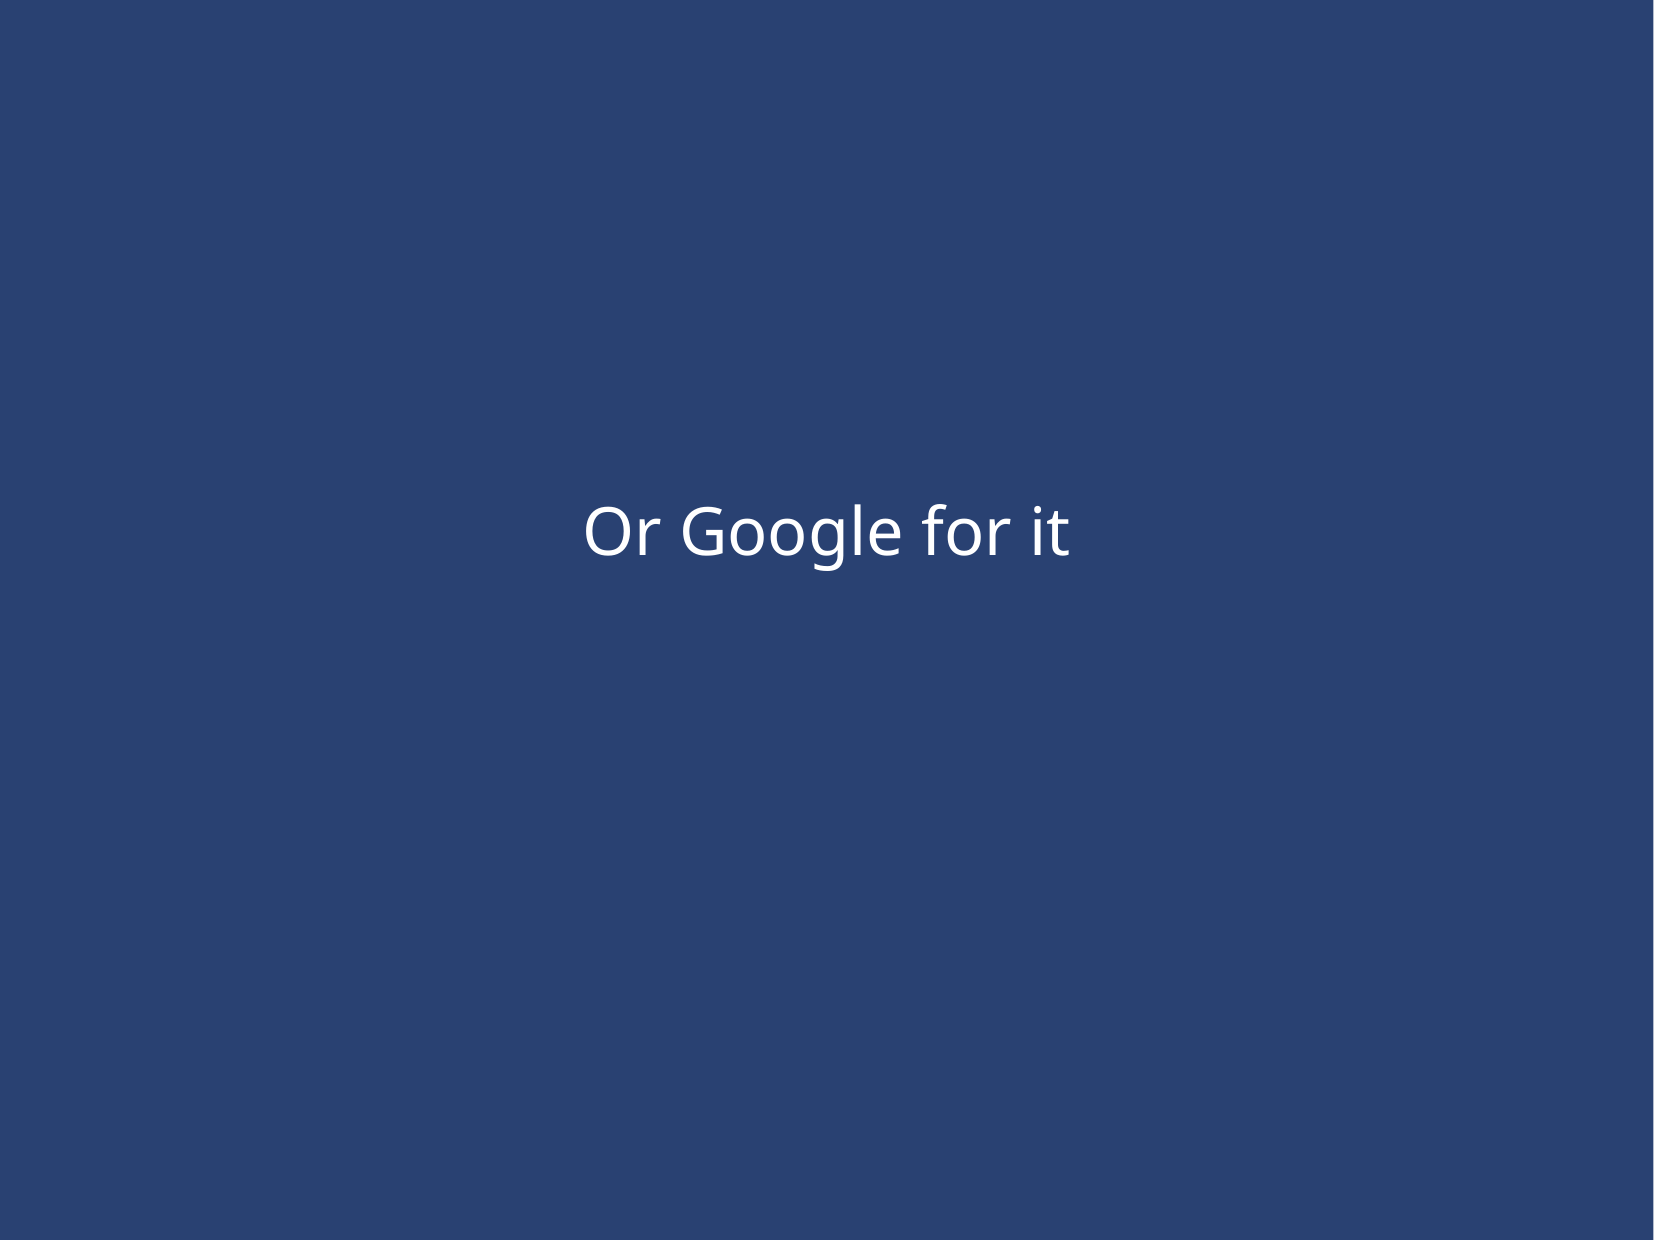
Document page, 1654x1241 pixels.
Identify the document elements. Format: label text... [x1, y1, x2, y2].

subtitle Or Google for it [82, 49, 1571, 1109]
